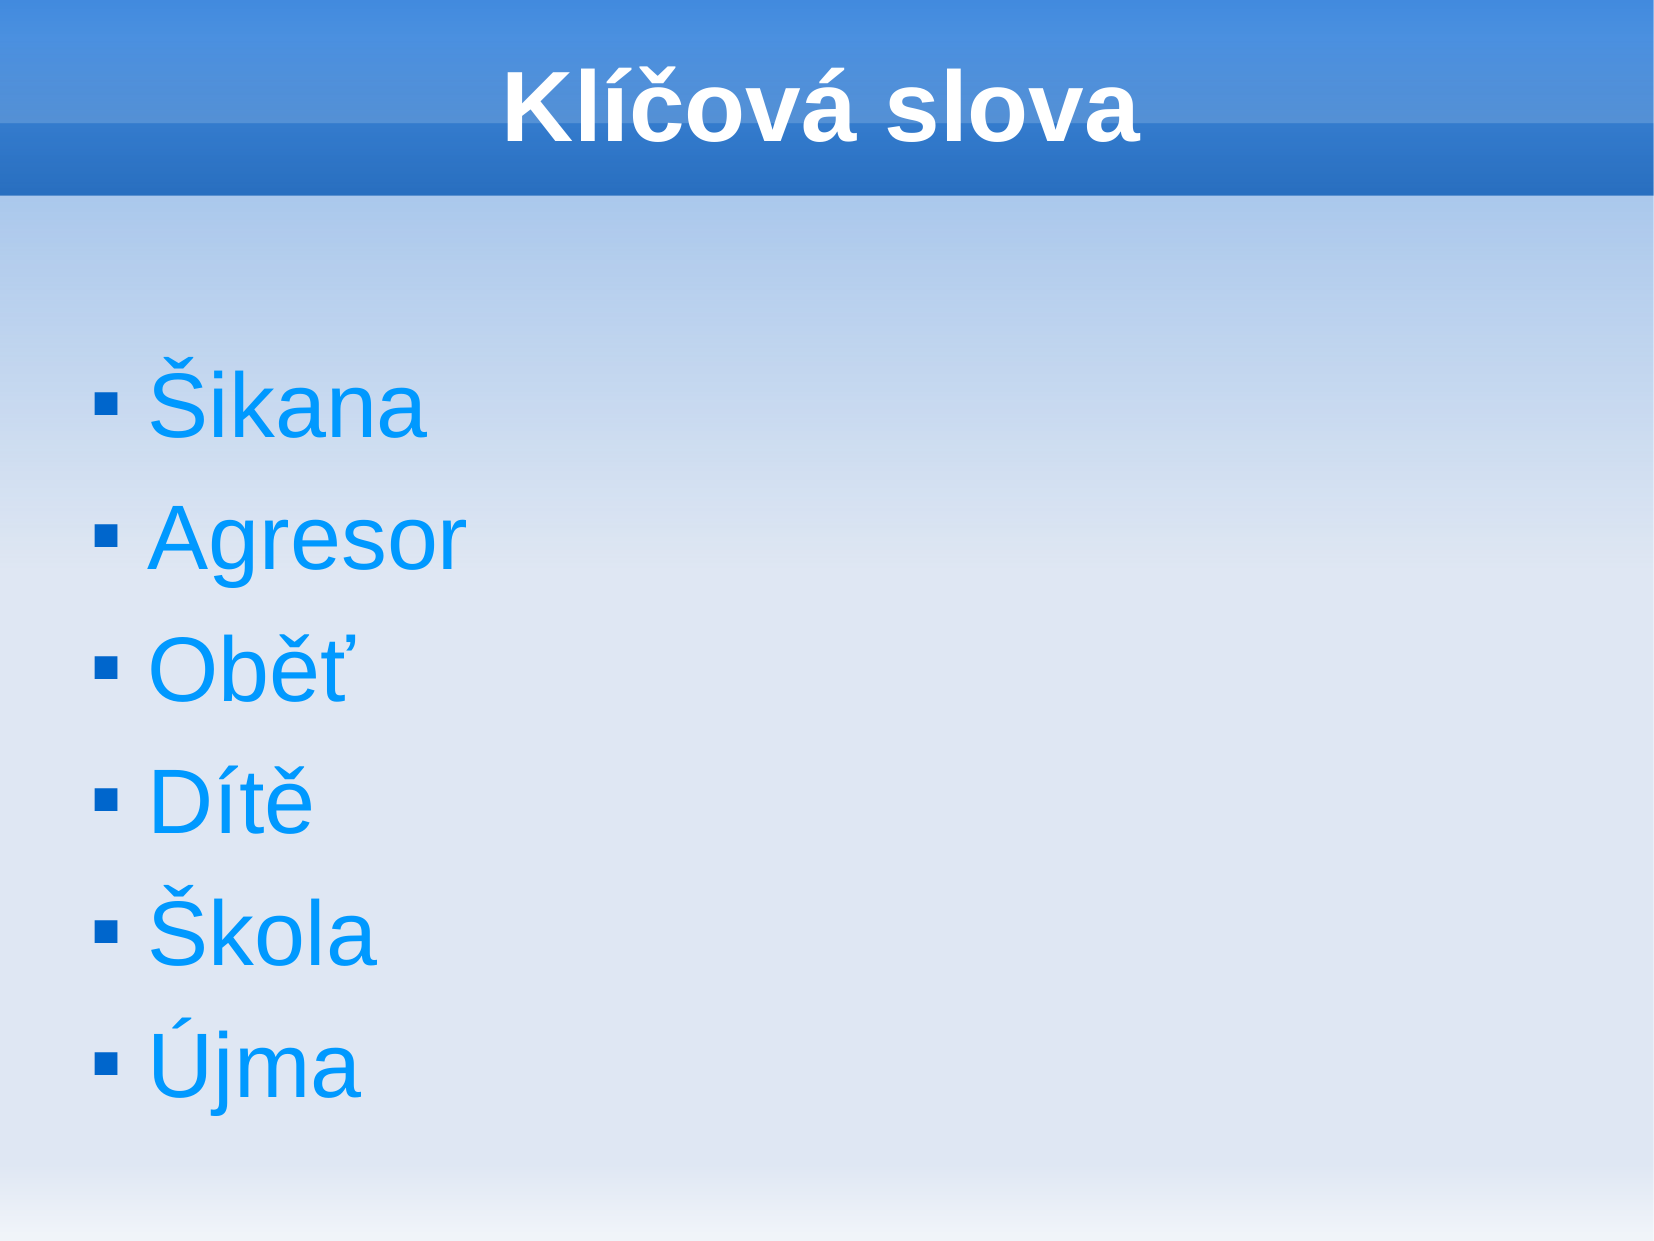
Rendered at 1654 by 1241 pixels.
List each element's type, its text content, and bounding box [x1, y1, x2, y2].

picture [0, 0, 1654, 1241]
title Klíčová slova [76, 51, 1565, 266]
list Šikana Agresor Oběť Dítě Škola Újma [76, 354, 1565, 1222]
